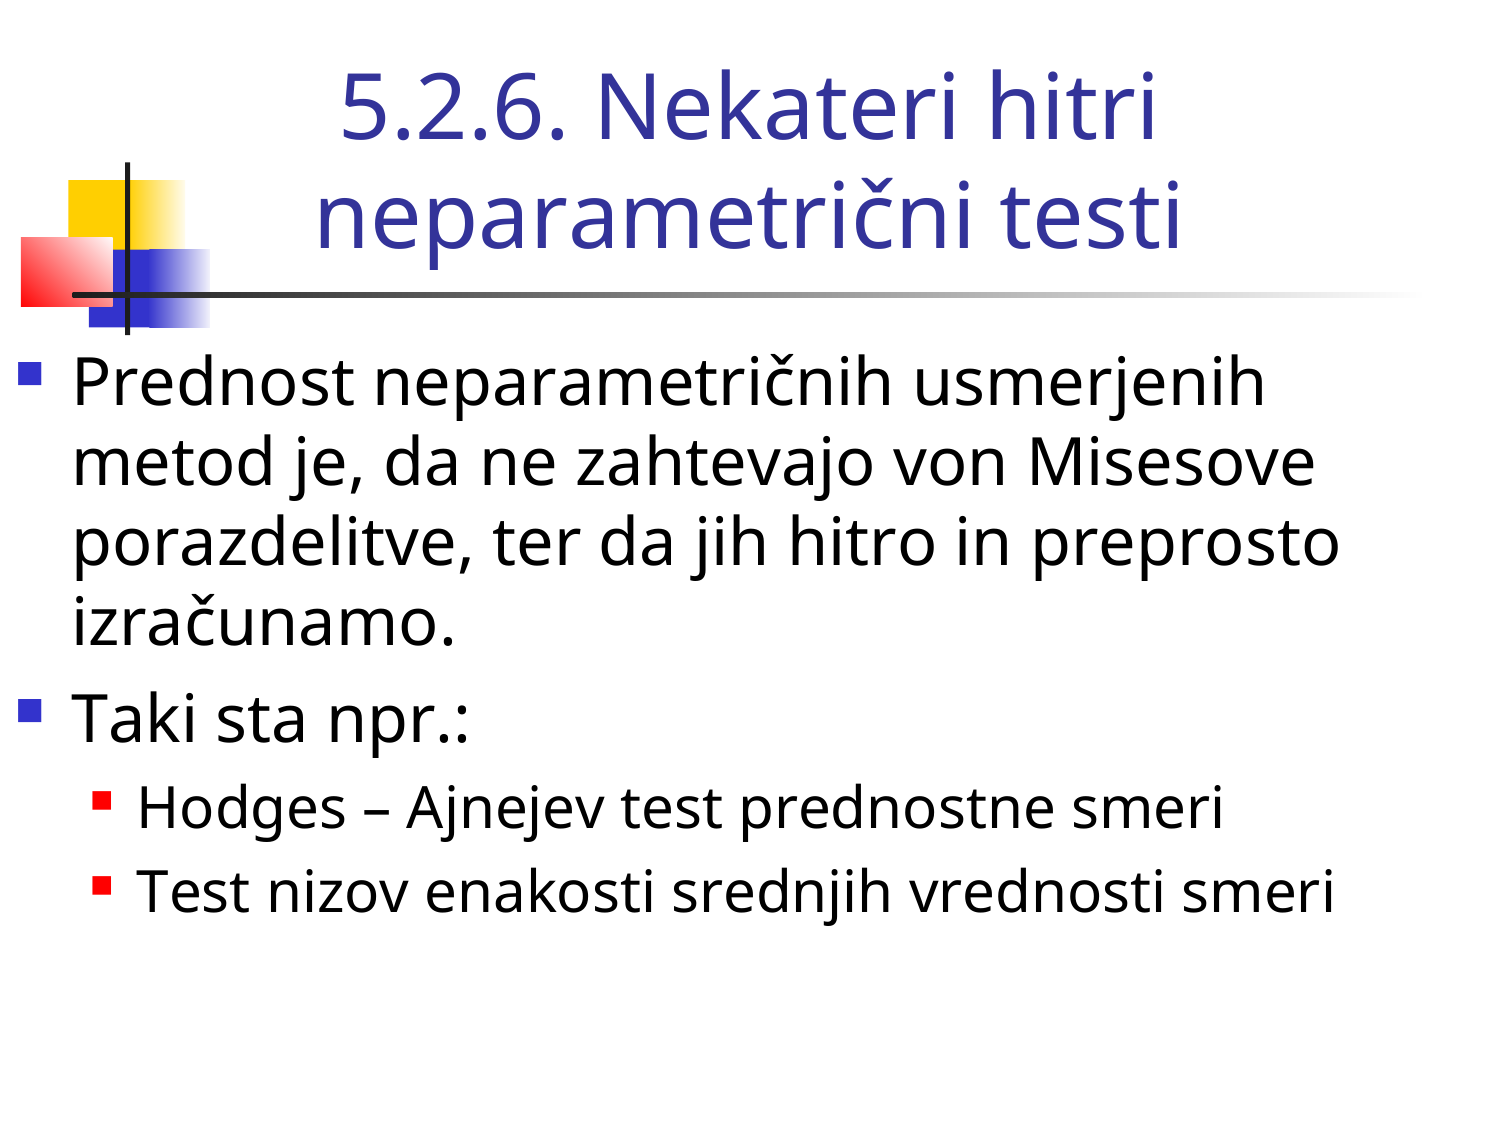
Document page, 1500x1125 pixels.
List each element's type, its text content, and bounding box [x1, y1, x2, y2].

title 5.2.6. Nekateri hitri neparametrični testi [0, 35, 1500, 276]
list Prednost neparametričnih usmerjenih metod je, da ne zahtevajo von Misesove porazdelitve, ter da jih hitro in preprosto izračunamo. Taki sta npr.: Hodges – Ajnejev test prednostne smeri Test nizov enakosti srednjih vrednosti smeri [0, 330, 1500, 1125]
